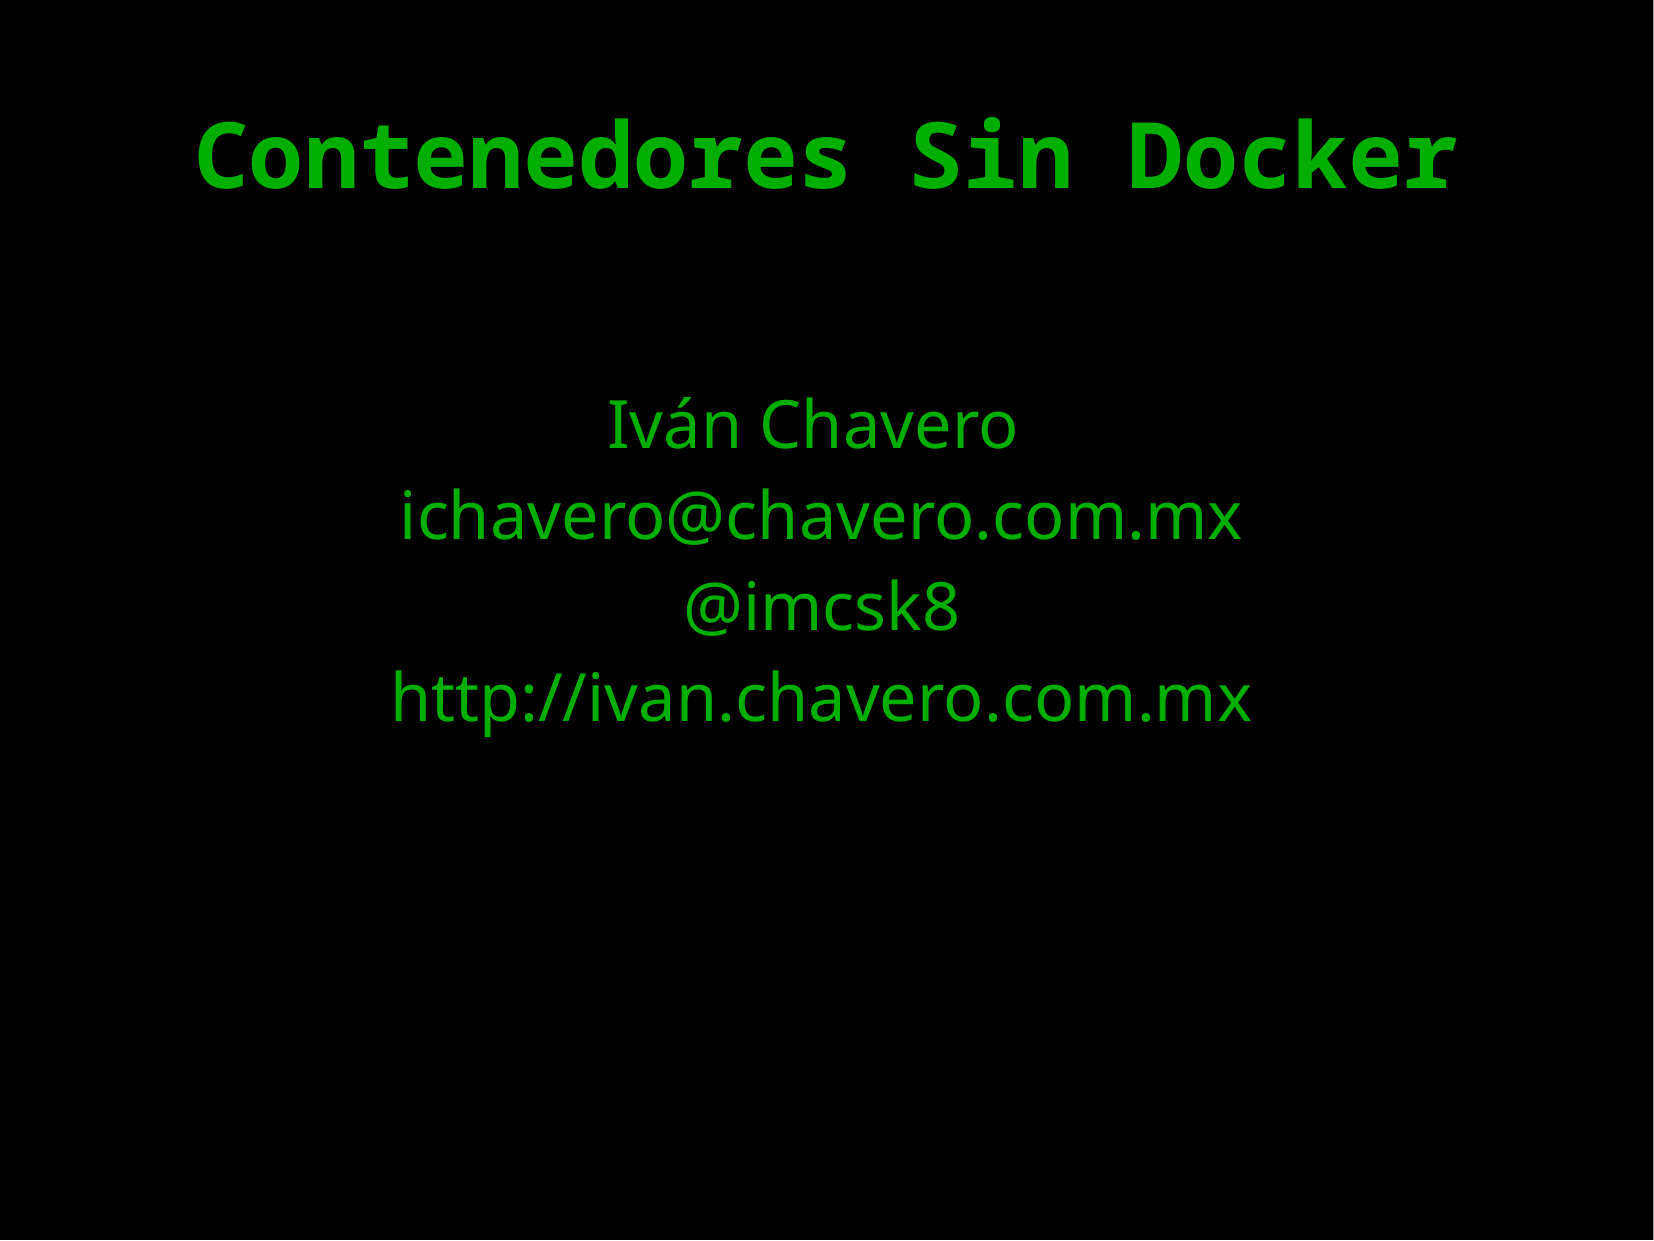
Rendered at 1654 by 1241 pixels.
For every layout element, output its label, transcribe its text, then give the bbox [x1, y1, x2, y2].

subtitle Iván Chavero ichavero@chavero.com.mx @imcsk8 http://ivan.chavero.com.mx [82, 290, 1538, 1010]
title Contenedores Sin Docker [82, 43, 1571, 263]
